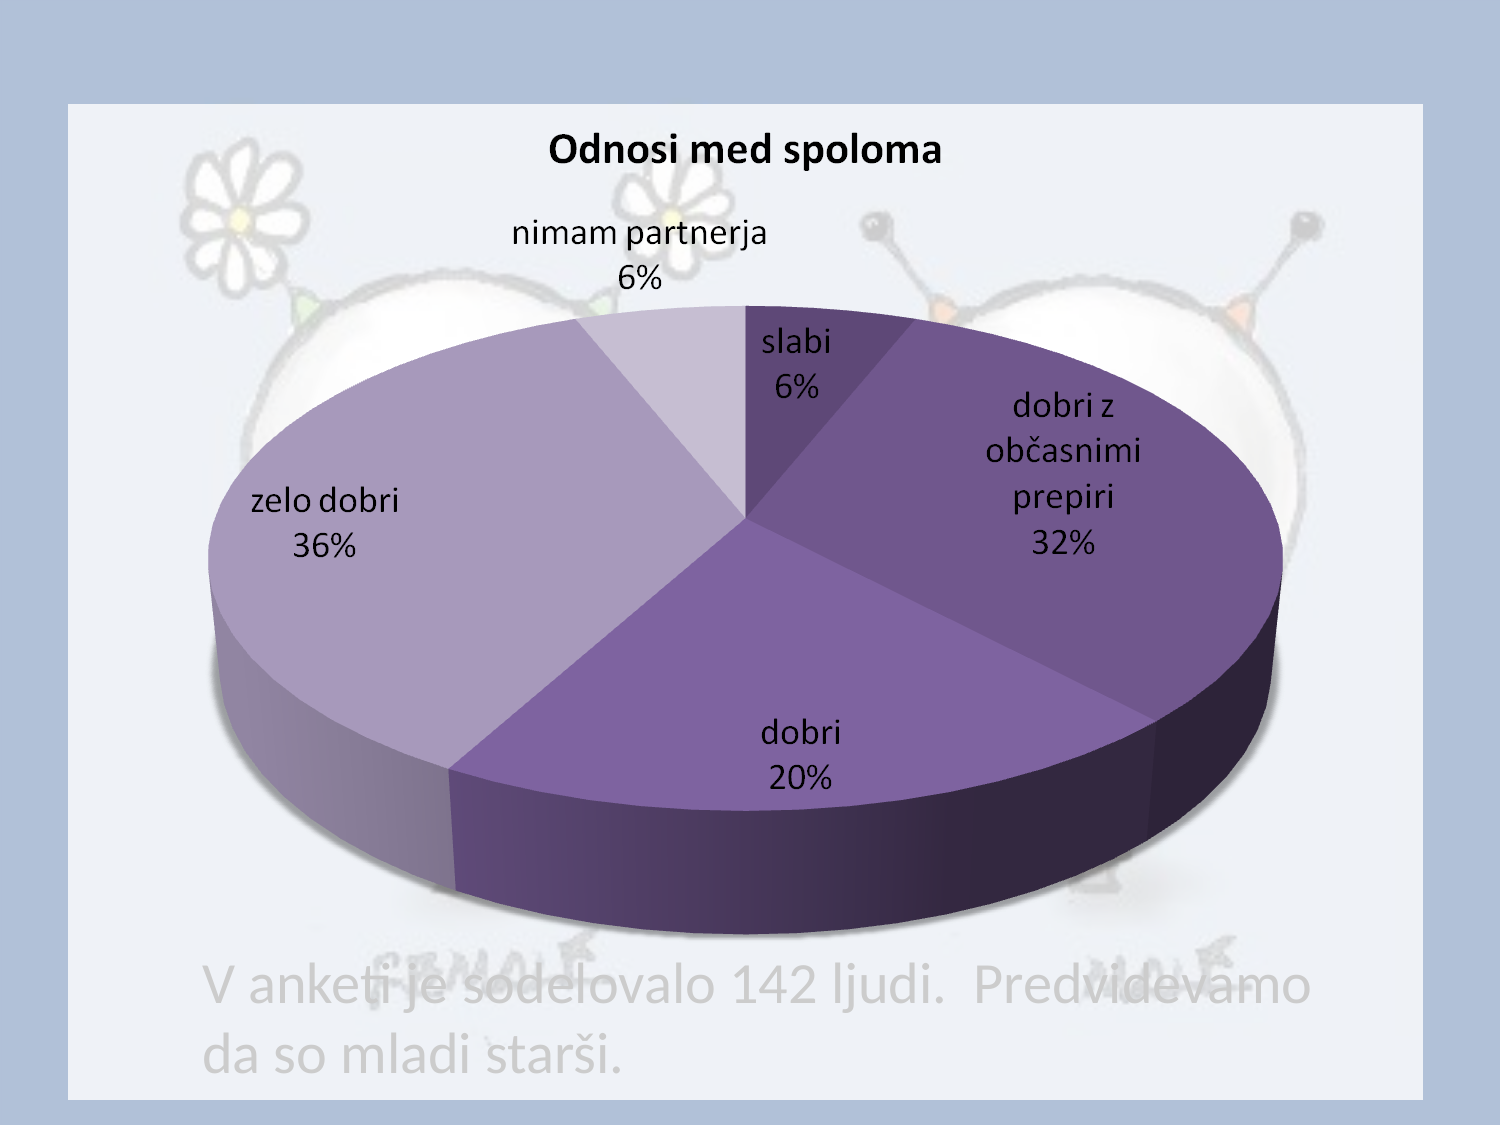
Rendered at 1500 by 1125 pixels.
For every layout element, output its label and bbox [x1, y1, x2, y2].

picture [0, 0, 1500, 1125]
chart [70, 105, 1425, 1102]
